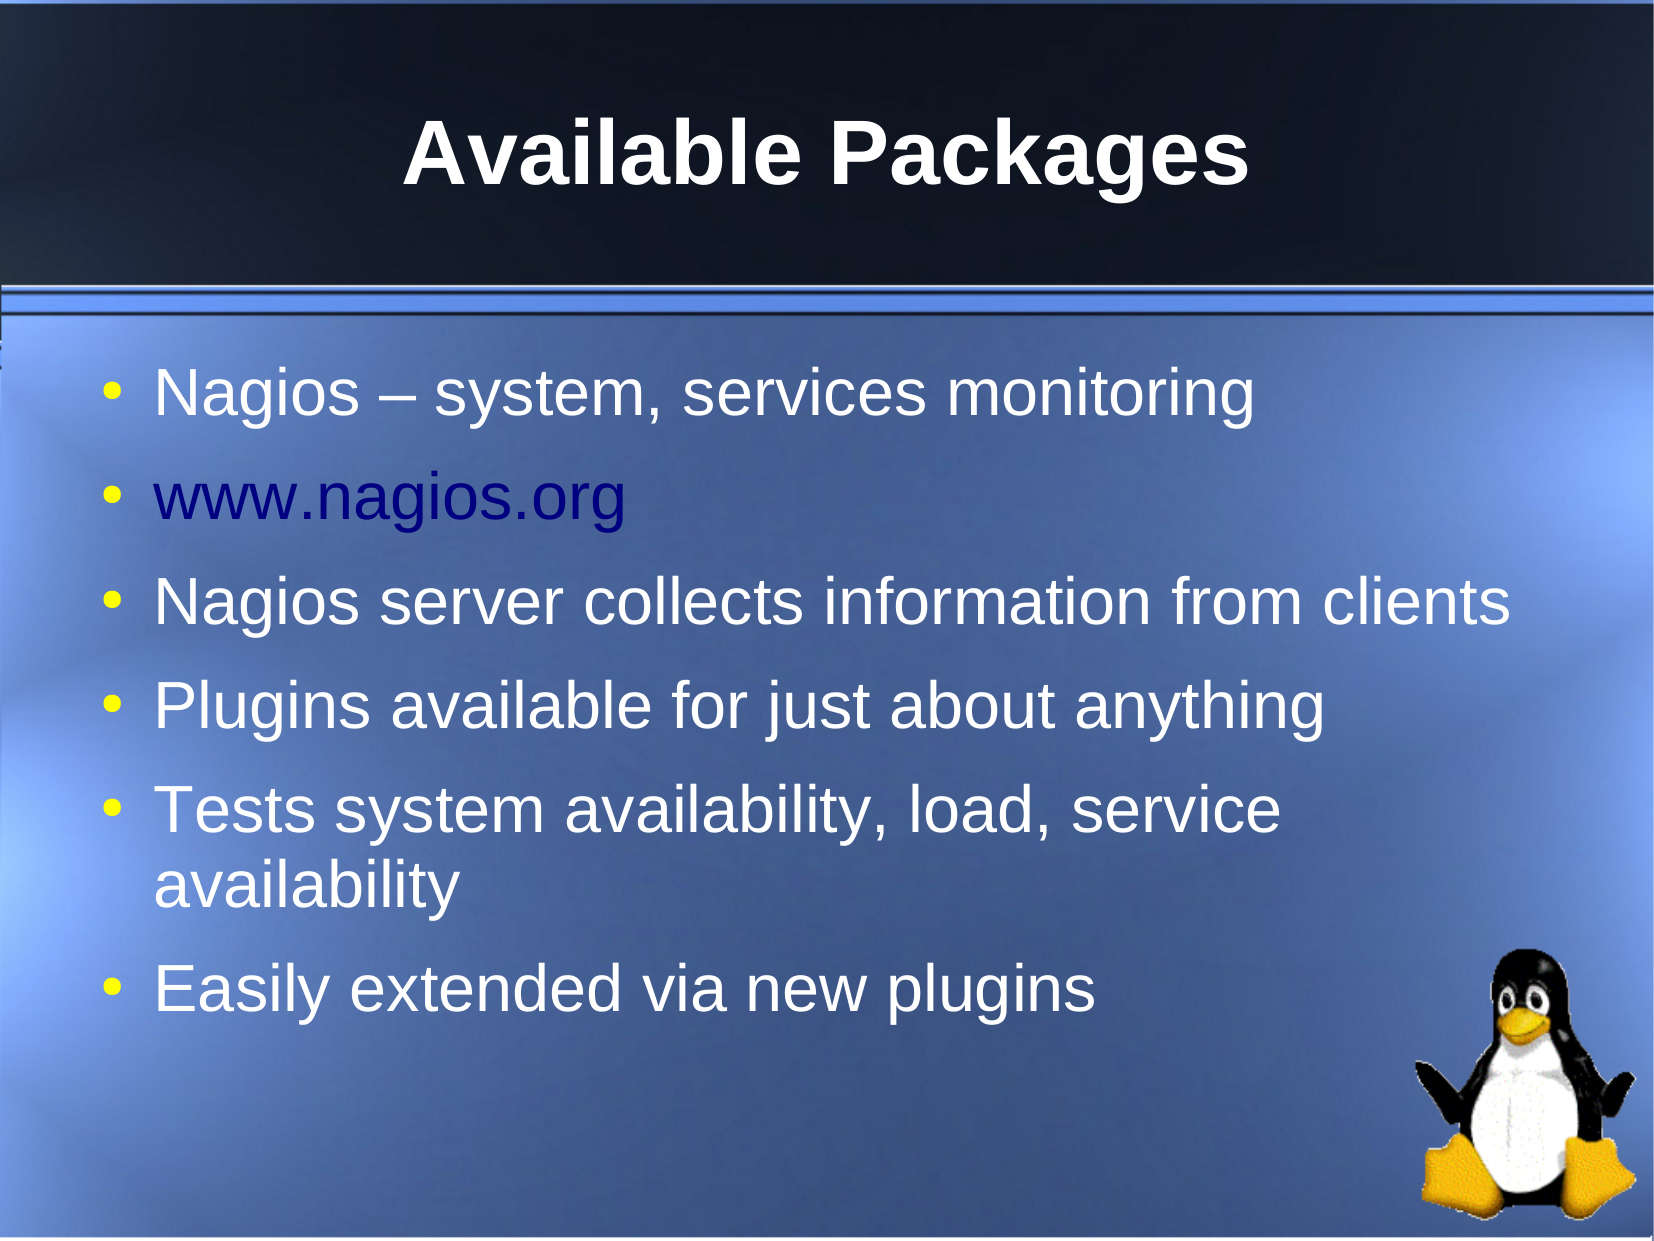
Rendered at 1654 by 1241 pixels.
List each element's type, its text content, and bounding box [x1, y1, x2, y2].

picture [0, 0, 1654, 1241]
title Available Packages [82, 56, 1571, 250]
list Nagios – system, services monitoring www.nagios.org Nagios server collects information from clients Plugins available for just about anything Tests system availability, load, service availability Easily extended via new plugins [82, 355, 1571, 1043]
